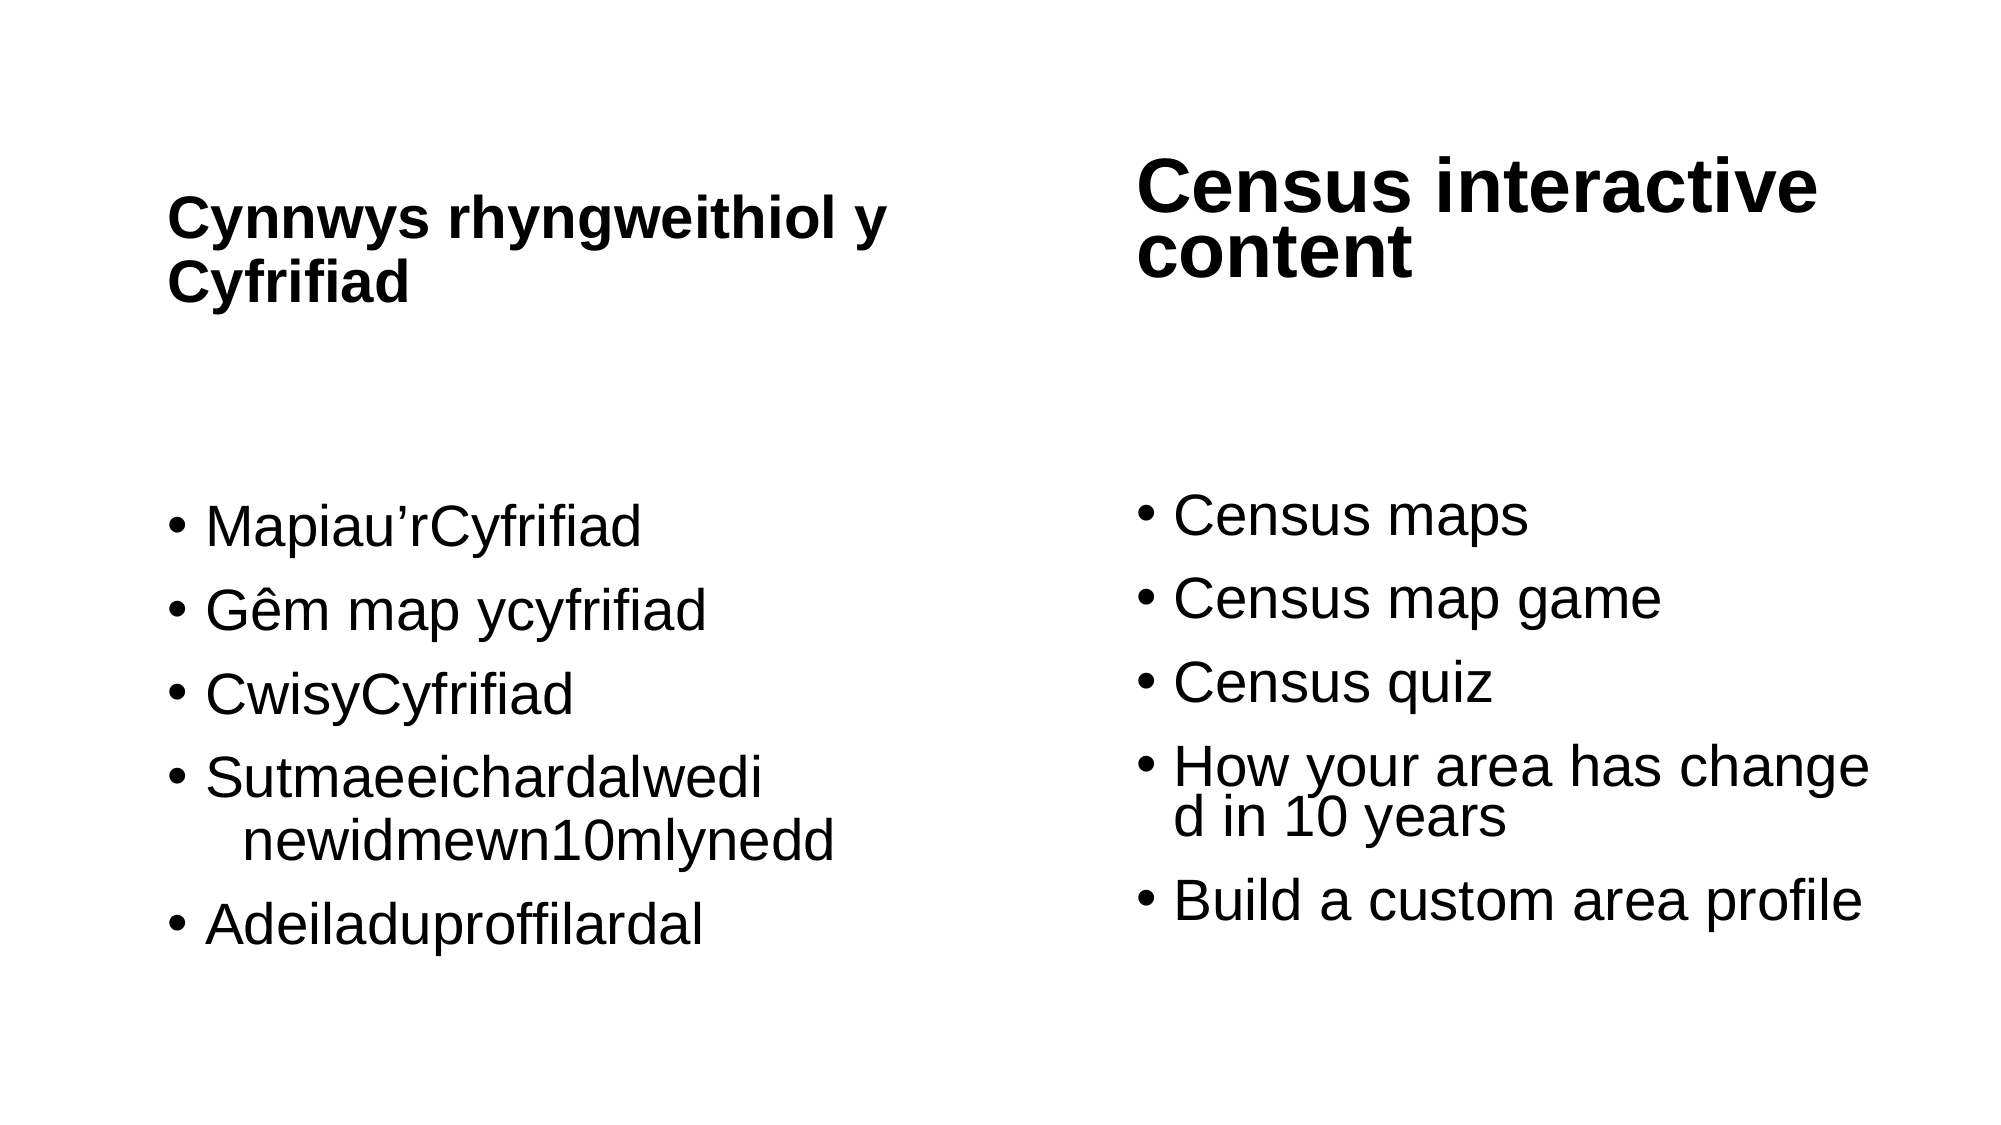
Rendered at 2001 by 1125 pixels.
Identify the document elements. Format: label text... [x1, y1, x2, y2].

list Census maps Census map game Census quiz How your area has changed in 10 years Build a custom area profile [1121, 477, 1888, 1125]
text_box Mapiau’r Cyfrifiad Gêm map y cyfrifiad Cwis y Cyfrifiad Sut mae eich ardal wedi newid mewn 10 mlynedd Adeiladu proffil ardal [152, 488, 920, 1125]
title Cynnwys rhyngweithiol y Cyfrifiad [152, 178, 1044, 396]
text_box Census interactive content [1121, 84, 1888, 303]
